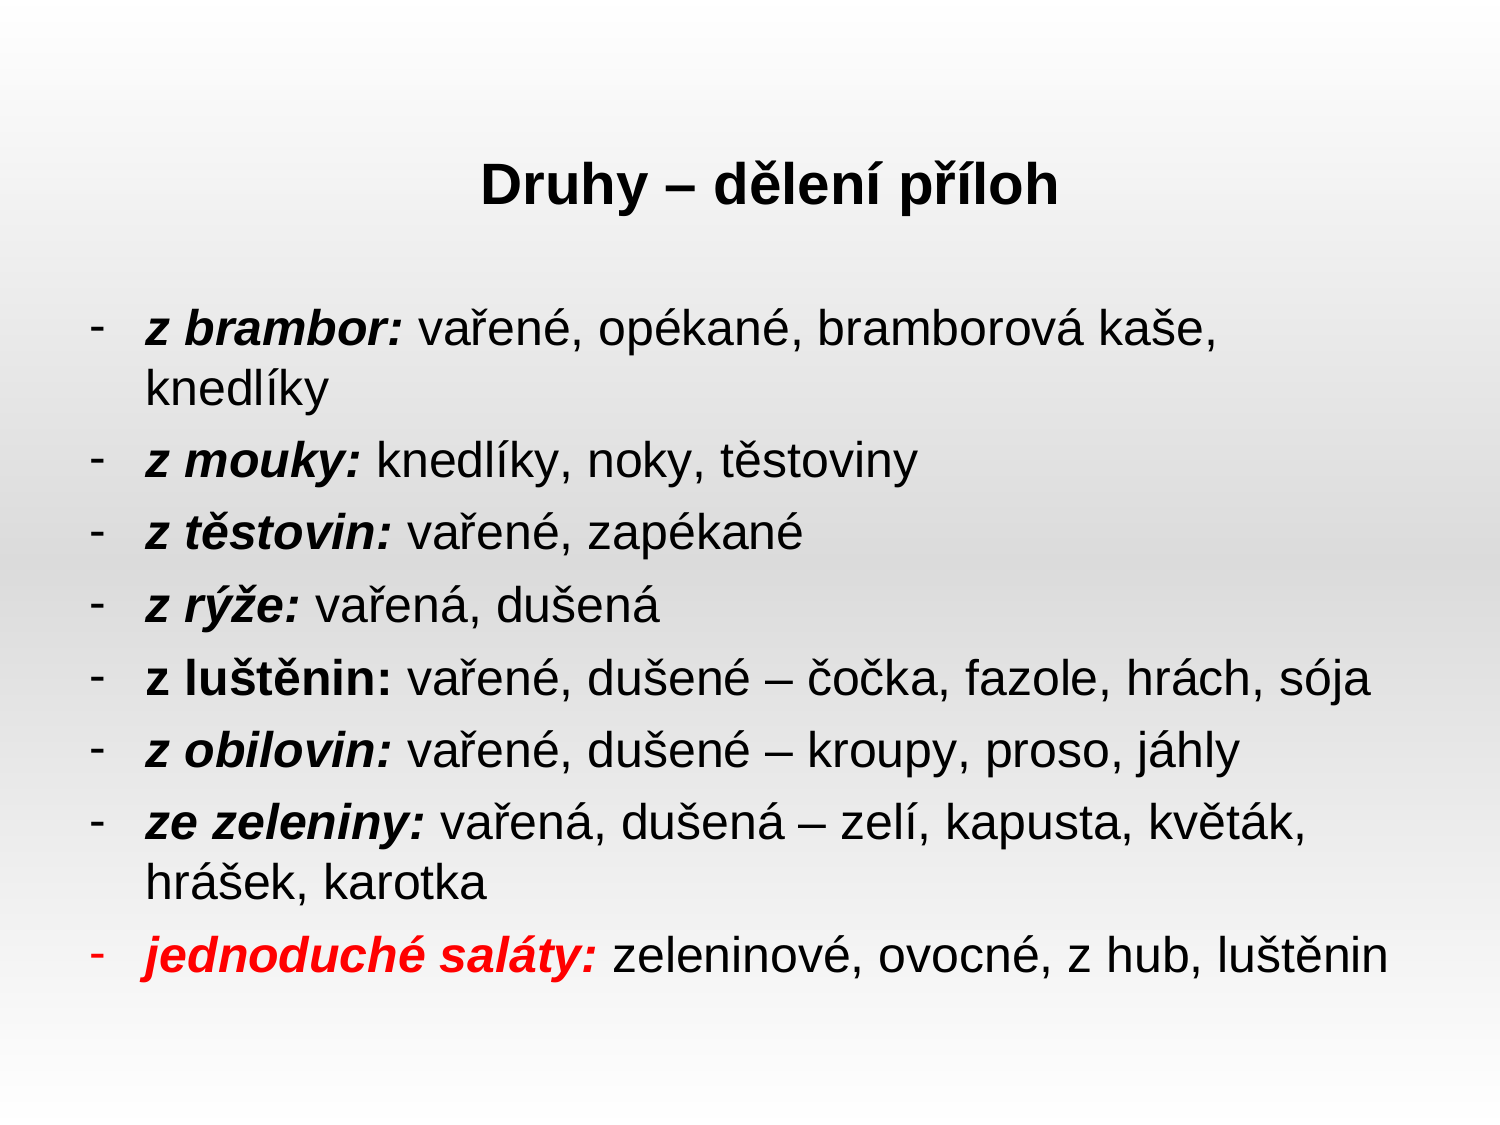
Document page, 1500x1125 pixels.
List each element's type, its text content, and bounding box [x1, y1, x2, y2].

title Druhy – dělení příloh [112, 137, 1413, 226]
list z brambor: vařené, opékané, bramborová kaše, knedlíky z mouky: knedlíky, noky, těstoviny z těstovin: vařené, zapékané z rýže: vařená, dušená z luštěnin: vařené, dušené – čočka, fazole, hrách, sója z obilovin: vařené, dušené – kroupy, proso, jáhly ze zeleniny: vařená, dušená – zelí, kapusta, květák, hrášek, karotka jednoduché saláty: zeleninové, ovocné, z hub, luštěnin [75, 287, 1426, 1101]
